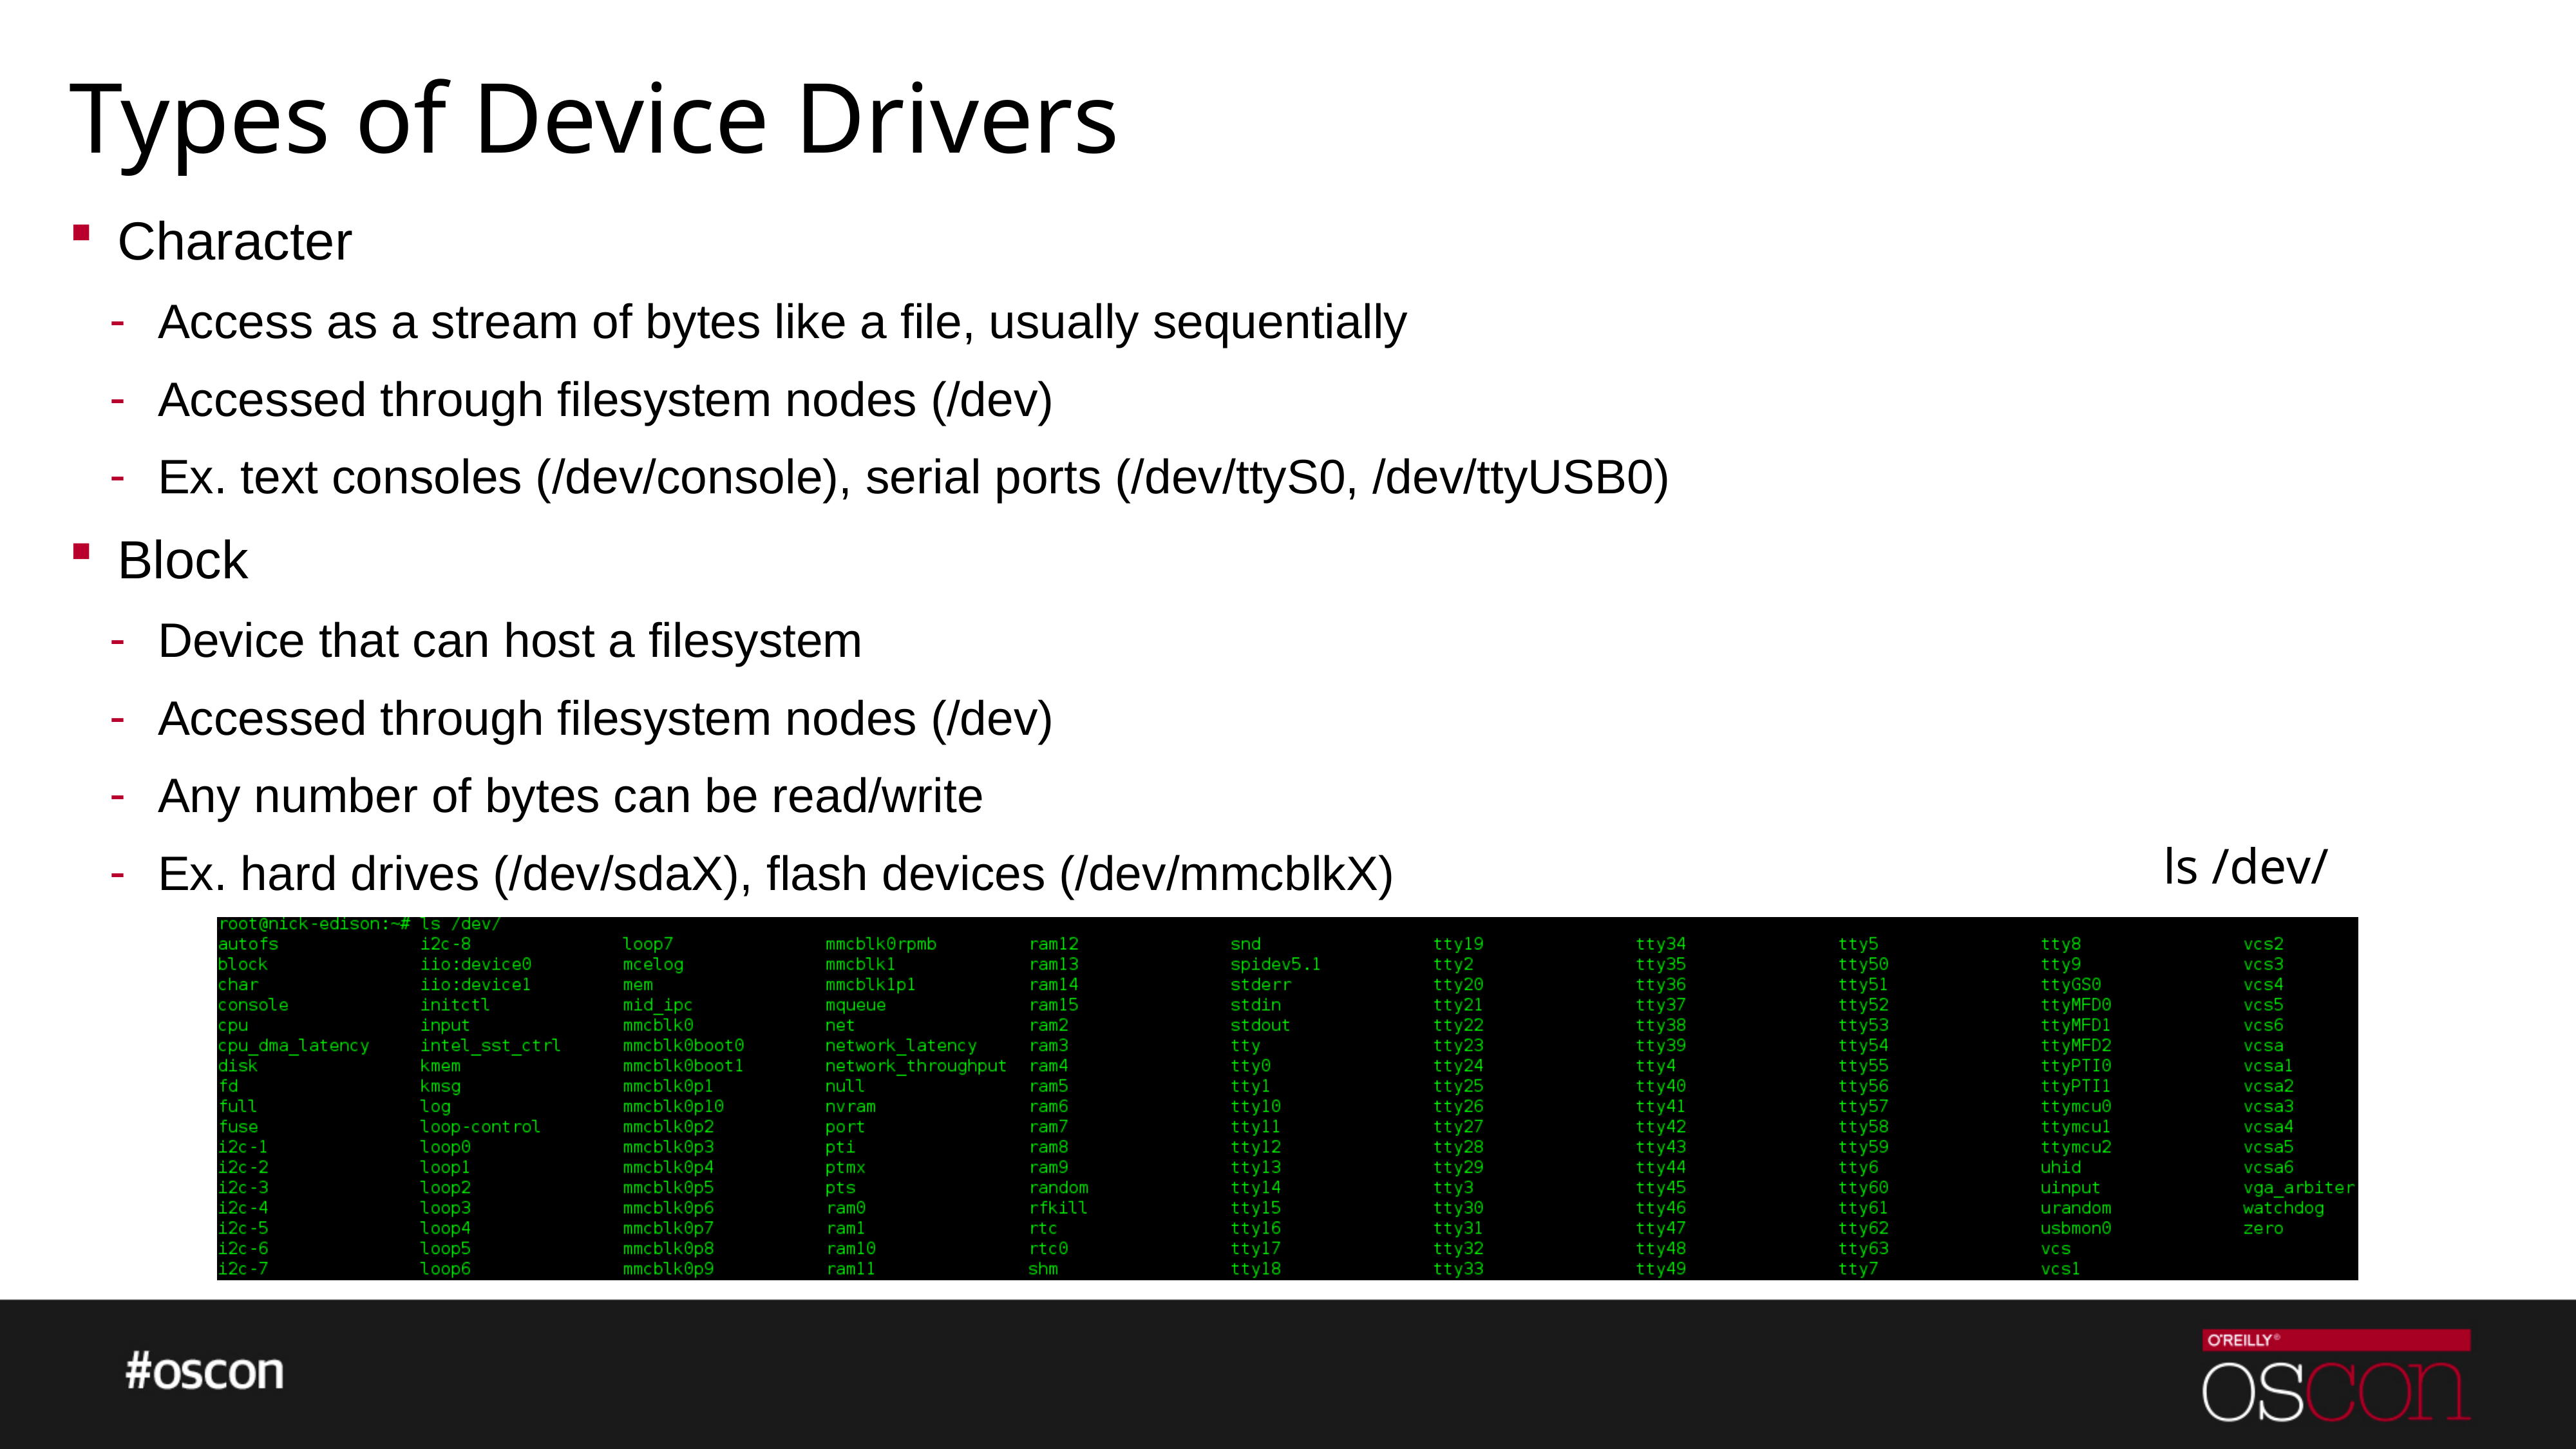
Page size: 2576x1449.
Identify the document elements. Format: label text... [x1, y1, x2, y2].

picture [0, 0, 2576, 1449]
list Character Access as a stream of bytes like a file, usually sequentially Accessed through filesystem nodes (/dev) Ex. text consoles (/dev/console), serial ports (/dev/ttyS0, /dev/ttyUSB0) Block Device that can host a filesystem Accessed through filesystem nodes (/dev) Any number of bytes can be read/write Ex. hard drives (/dev/sdaX), flash devices (/dev/mmcblkX) [65, 209, 2510, 1449]
title Types of Device Drivers [65, 10, 2510, 209]
picture [217, 917, 2358, 1280]
text_box ls /dev/ [2154, 831, 2396, 899]
